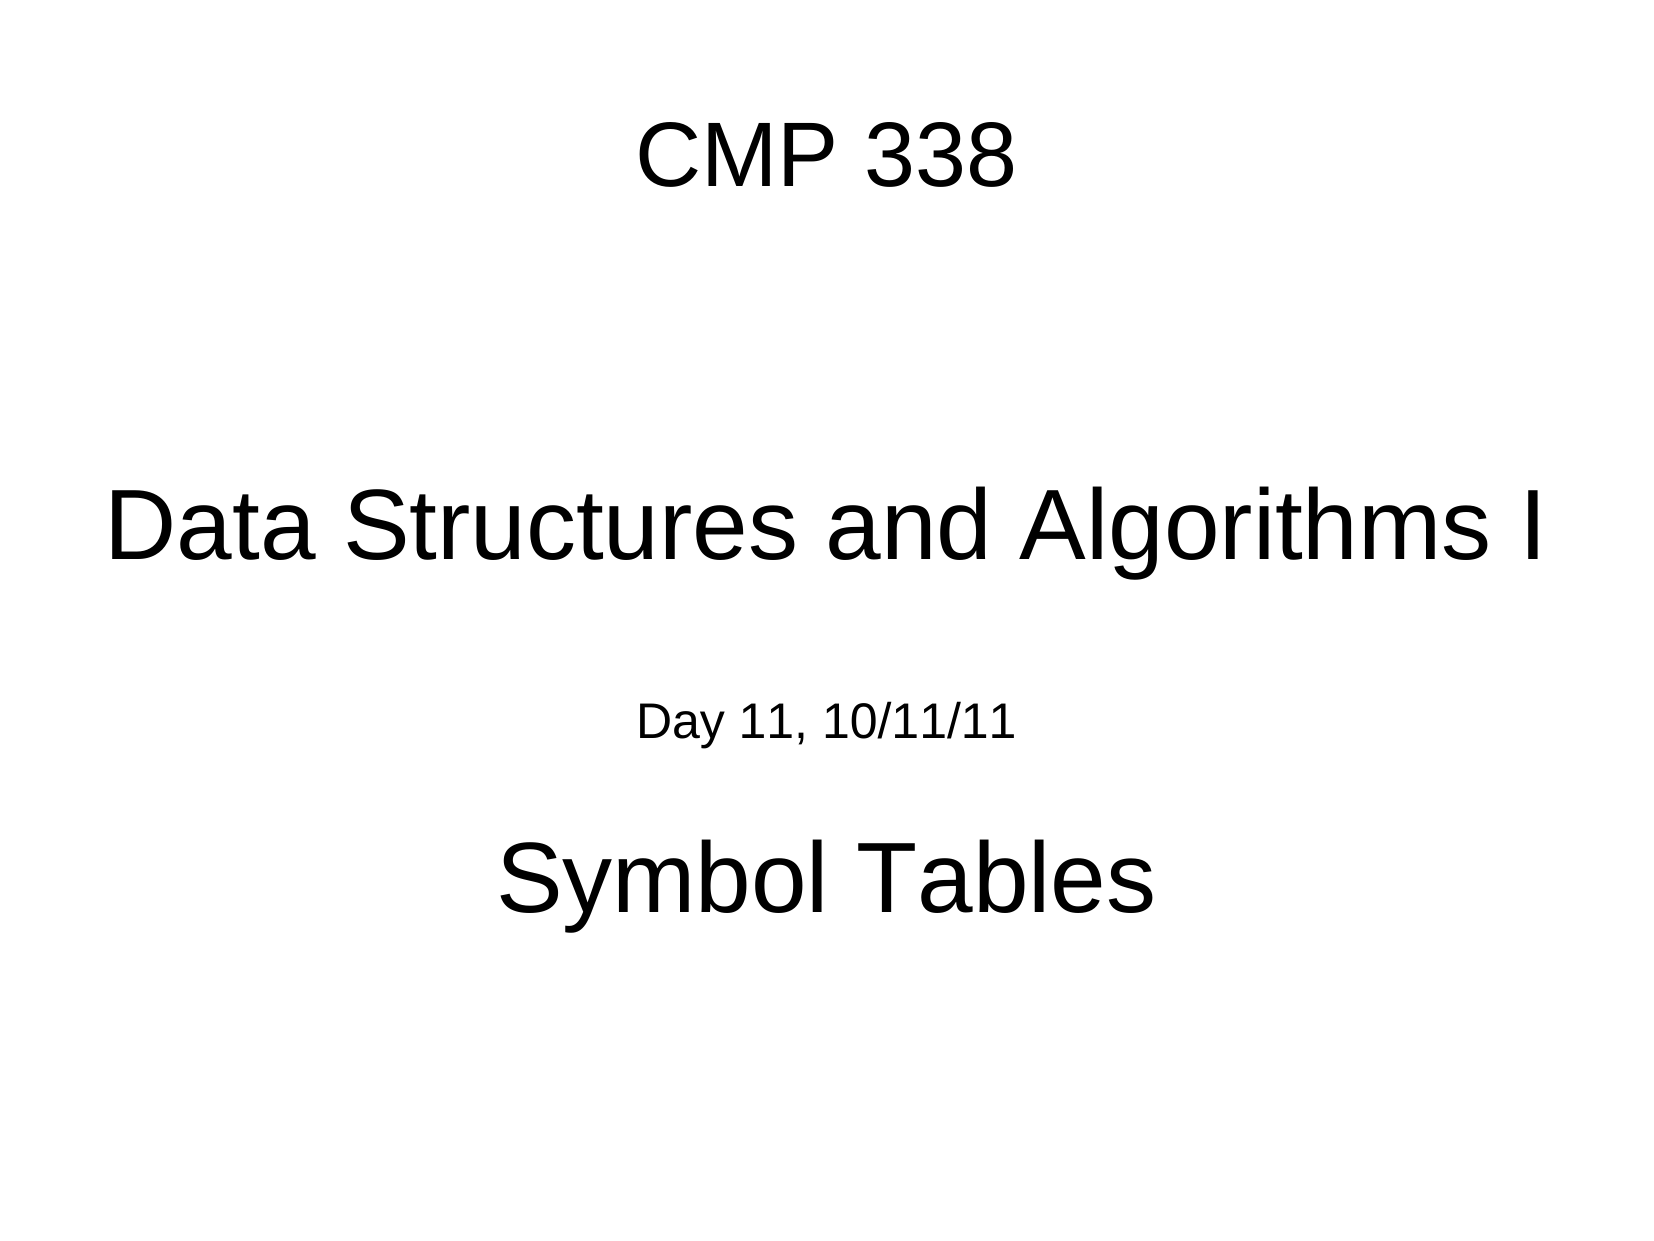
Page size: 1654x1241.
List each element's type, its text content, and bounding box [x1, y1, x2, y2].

title CMP 338 [82, 49, 1571, 257]
subtitle Data Structures and Algorithms I Day 11, 10/11/11 Symbol Tables [82, 290, 1571, 1109]
